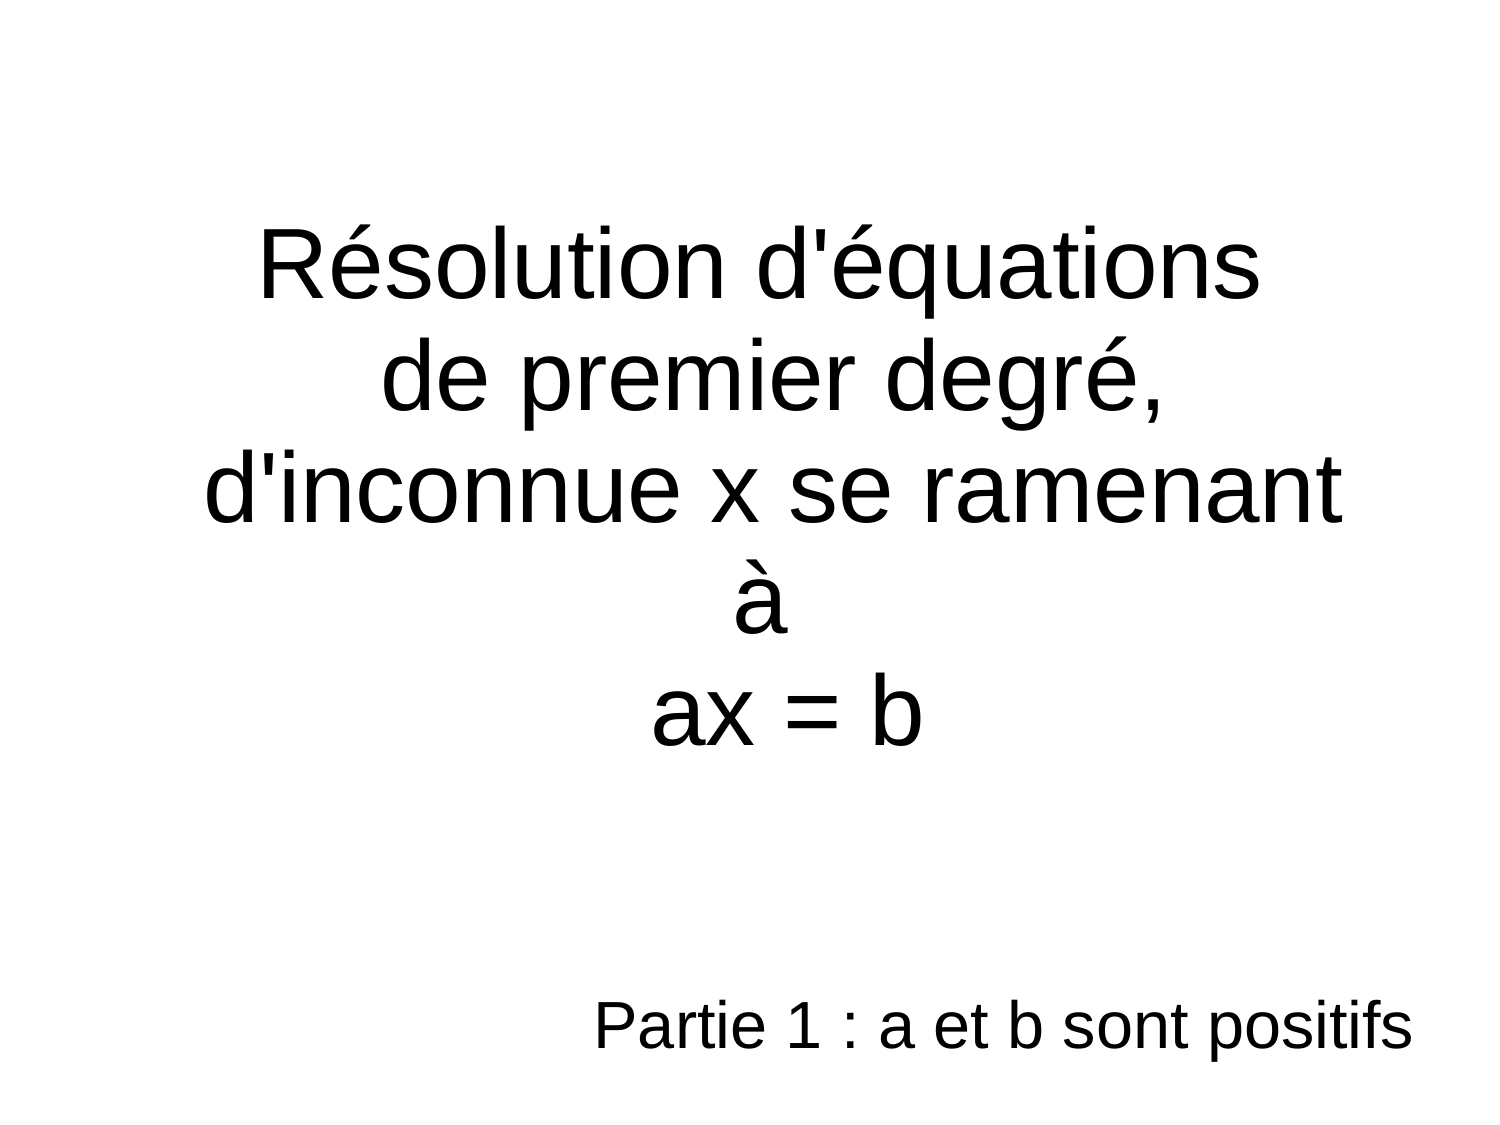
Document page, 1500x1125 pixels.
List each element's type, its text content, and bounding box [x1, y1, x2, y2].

text_box Partie 1 : a et b sont positifs [578, 980, 1431, 1070]
text_box Résolution d'équations de premier degré, d'inconnue x se ramenant à ax = b [188, 200, 1406, 775]
